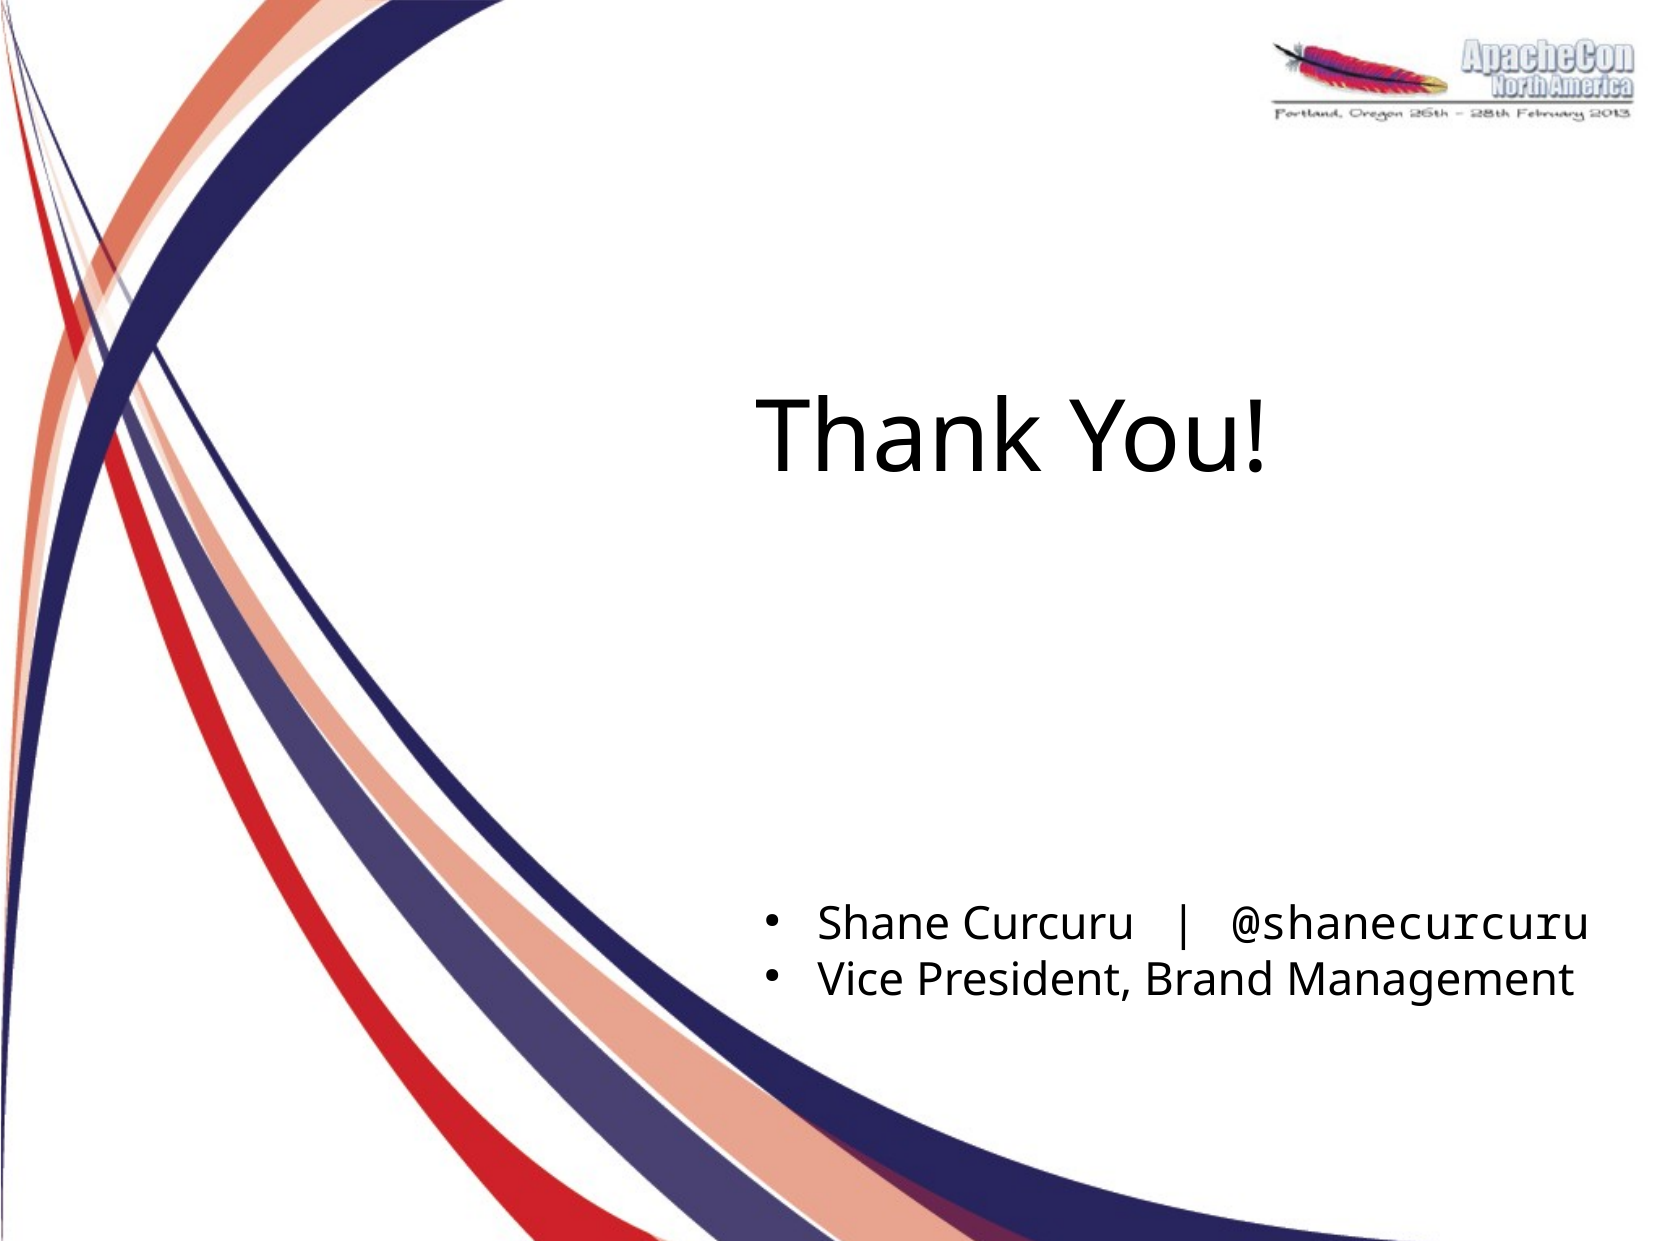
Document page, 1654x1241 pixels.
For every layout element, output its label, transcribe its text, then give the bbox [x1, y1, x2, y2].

title Thank You! [487, 300, 1538, 563]
text_box Shane Curcuru | @shanecurcuru Vice President, Brand Management [738, 885, 1625, 1034]
picture [0, 0, 1654, 1241]
